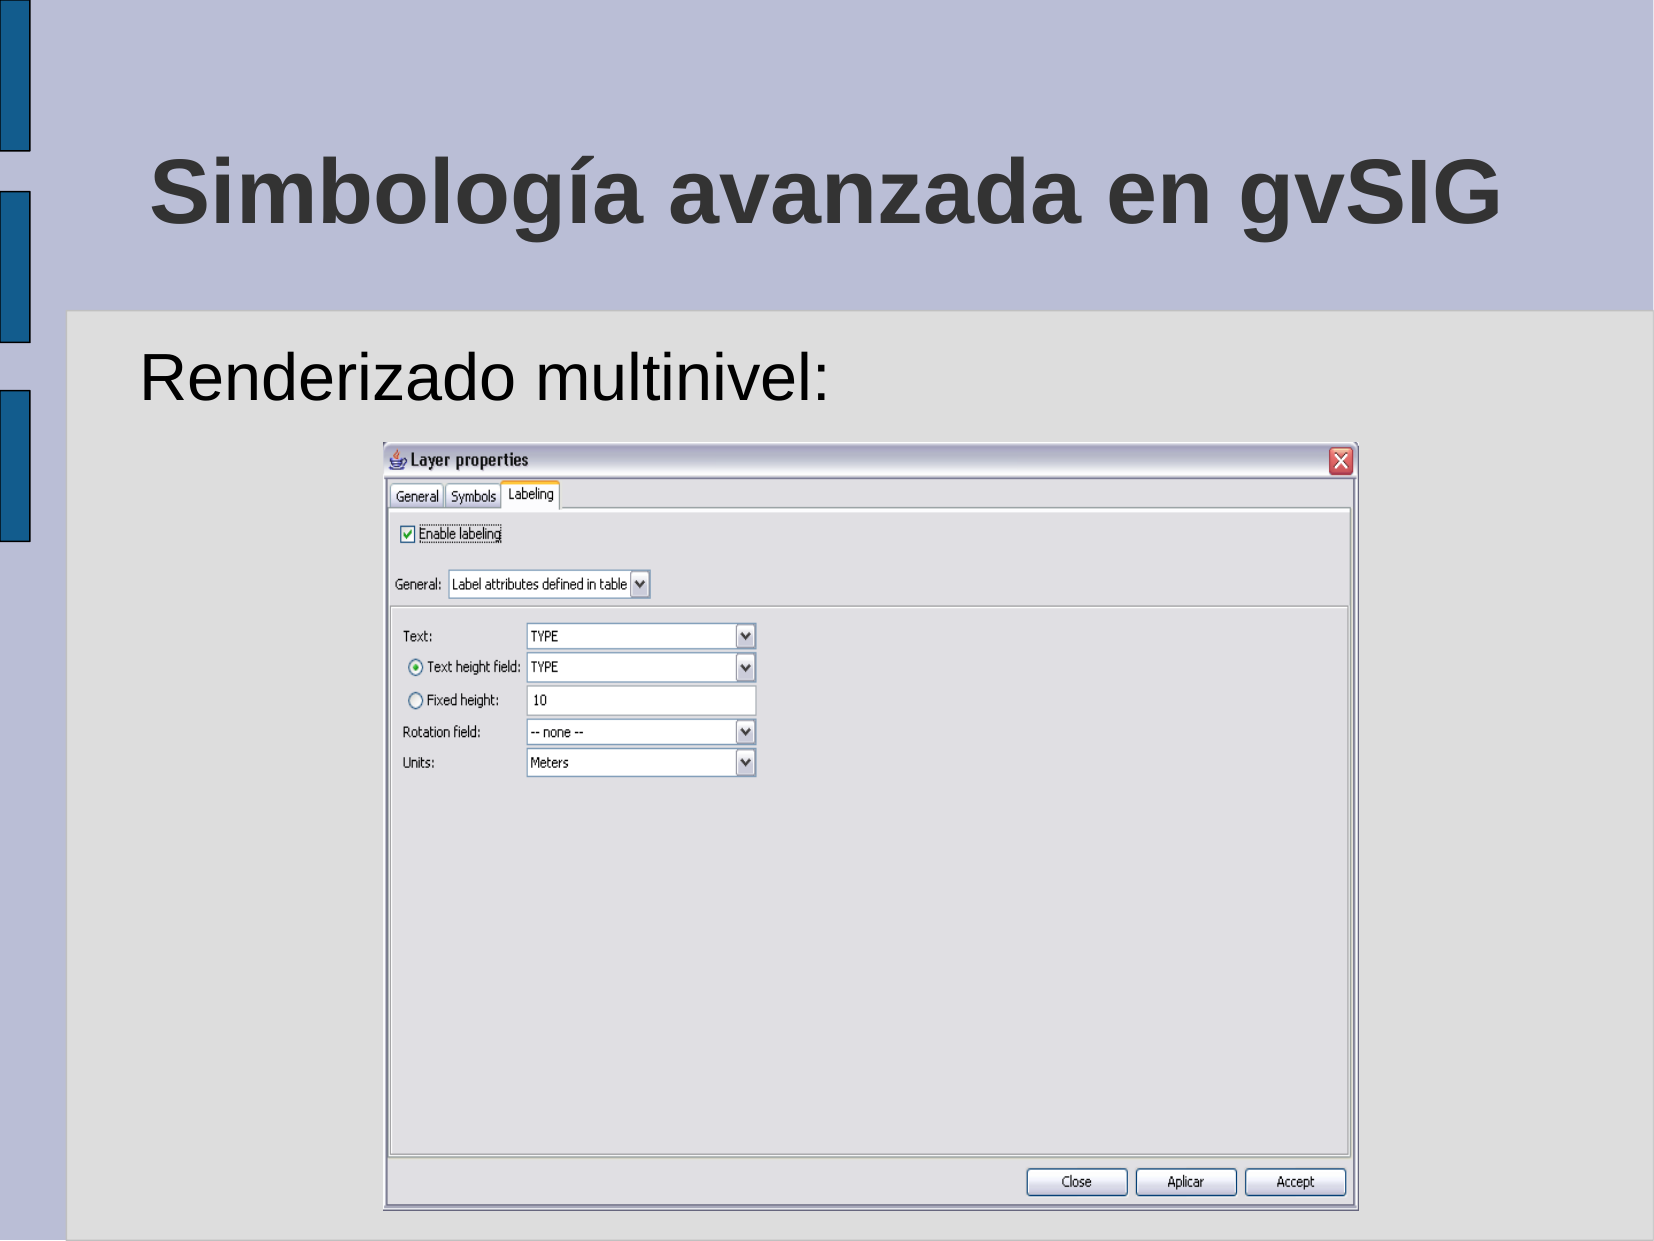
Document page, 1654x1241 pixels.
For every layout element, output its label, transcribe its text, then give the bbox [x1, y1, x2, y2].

list Renderizado multinivel: [121, 344, 1534, 1112]
title Simbología avanzada en gvSIG [121, 98, 1534, 291]
picture [383, 442, 1359, 1211]
